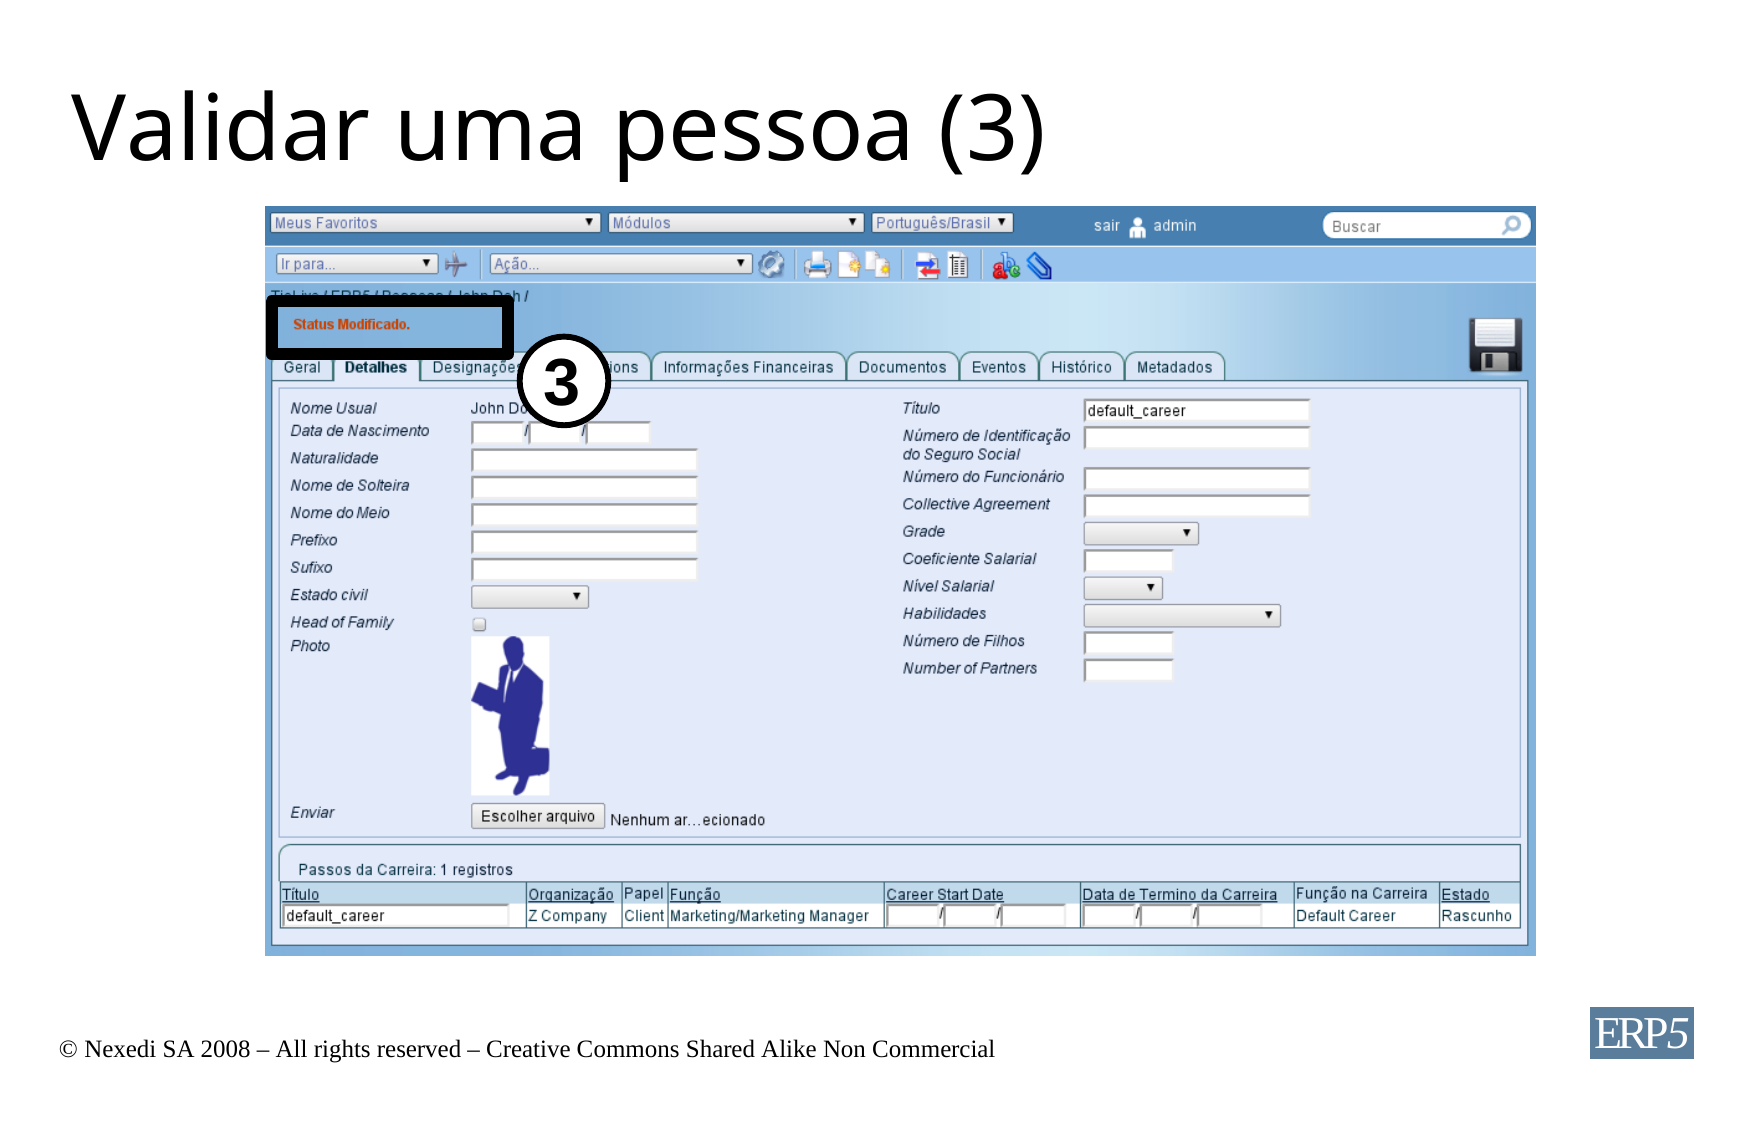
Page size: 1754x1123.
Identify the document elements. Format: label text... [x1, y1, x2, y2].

title Validar uma pessoa (3) [71, 63, 1707, 187]
text_box 3 [543, 345, 691, 420]
text_box [519, 336, 590, 426]
picture [265, 206, 1536, 956]
